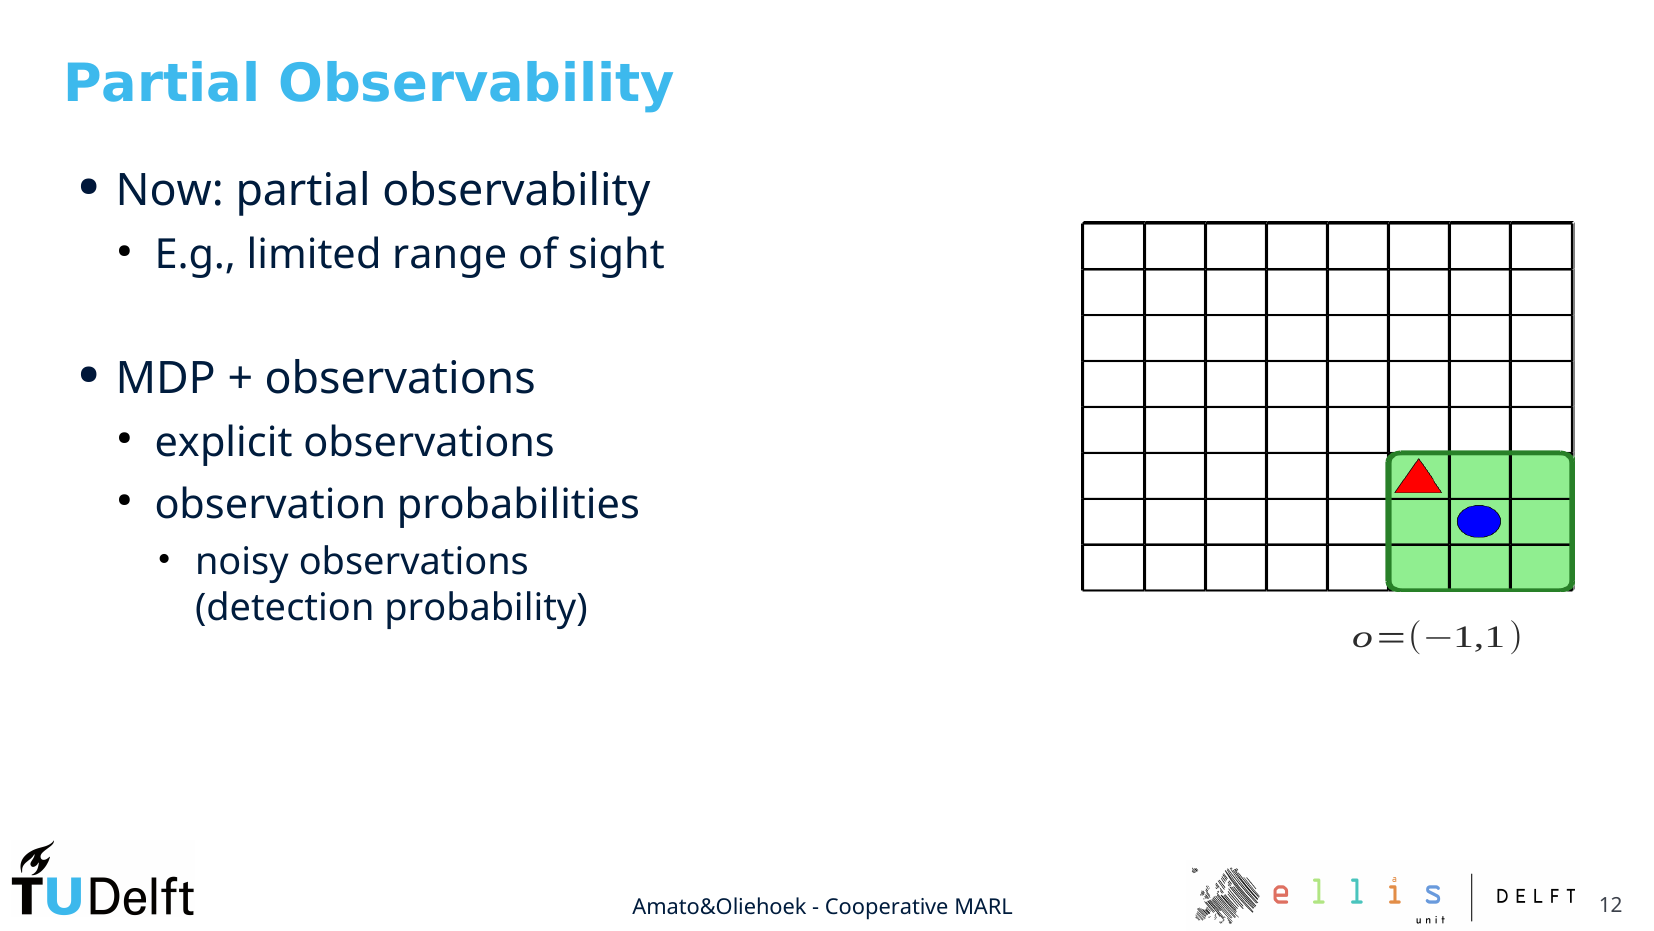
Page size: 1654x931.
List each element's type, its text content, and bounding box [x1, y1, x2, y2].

picture [11, 840, 195, 917]
title Partial Observability [63, 12, 1571, 112]
picture [1081, 221, 1575, 592]
list Now: partial observability E.g., limited range of sight MDP + observations explicit observations observation probabilities noisy observations (detection probability) [63, 161, 1571, 776]
picture [1186, 860, 1580, 931]
chart [1345, 618, 1529, 657]
